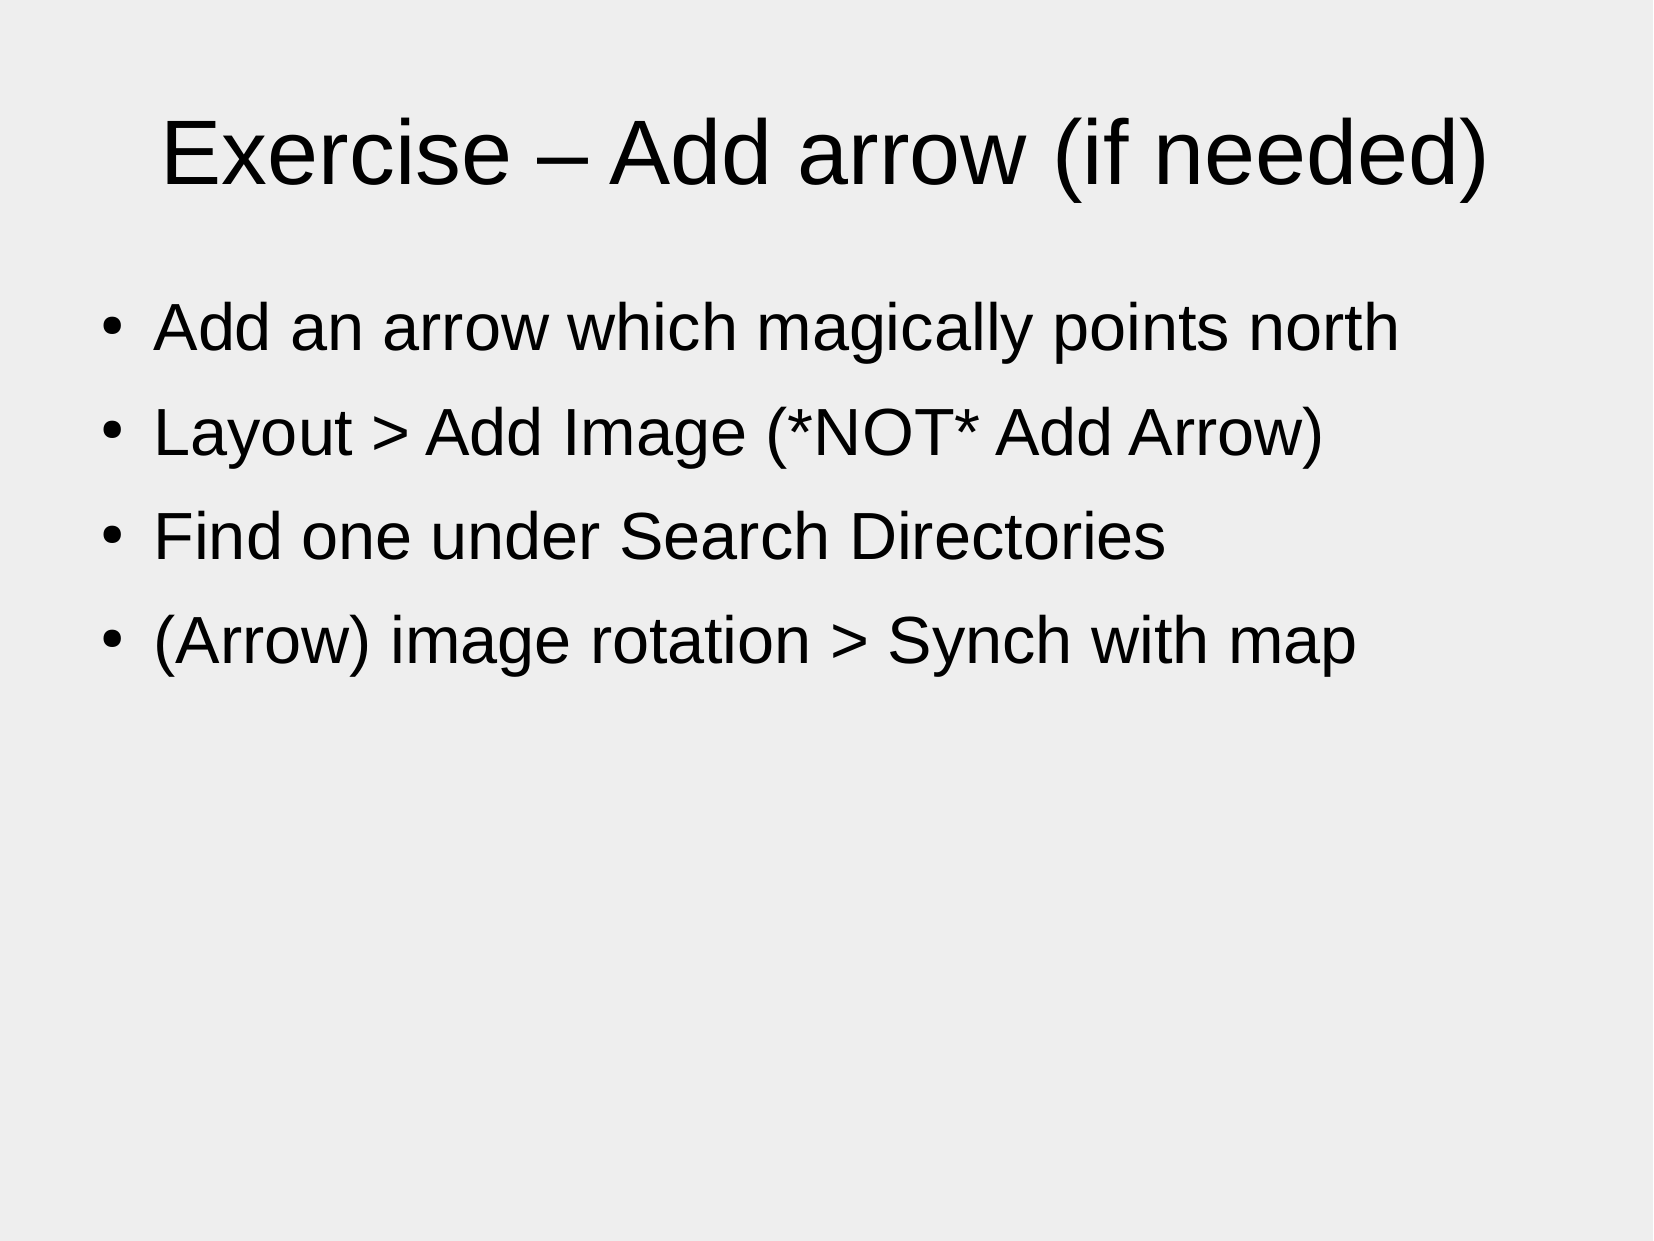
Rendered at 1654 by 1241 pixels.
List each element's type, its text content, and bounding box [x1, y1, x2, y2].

title Exercise – Add arrow (if needed) [82, 49, 1571, 257]
list Add an arrow which magically points north Layout > Add Image (*NOT* Add Arrow) Find one under Search Directories (Arrow) image rotation > Synch with map [82, 290, 1571, 1141]
